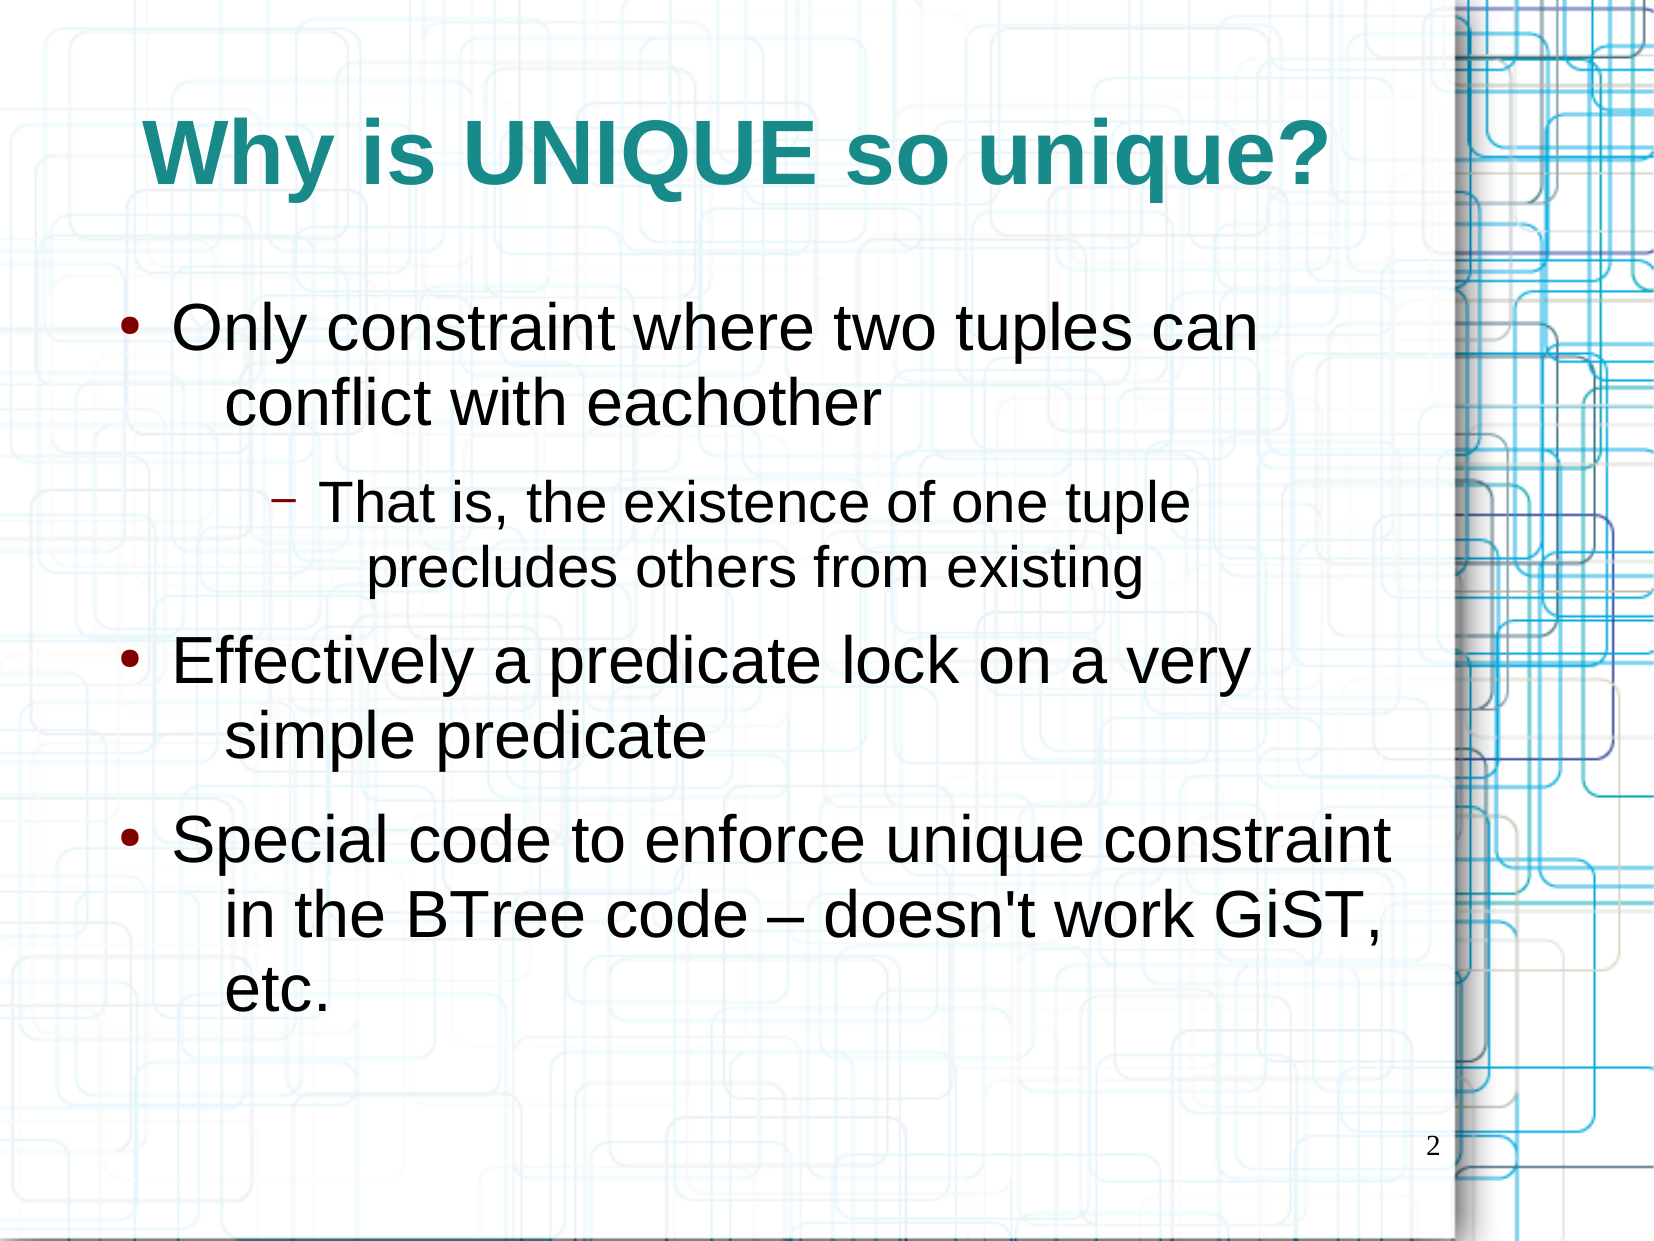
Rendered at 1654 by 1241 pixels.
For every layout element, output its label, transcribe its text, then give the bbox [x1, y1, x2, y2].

picture [0, 0, 1654, 1241]
title Why is UNIQUE so unique? [59, 56, 1418, 250]
list Only constraint where two tuples can conflict with eachother That is, the existence of one tuple precludes others from existing Effectively a predicate lock on a very simple predicate Special code to enforce unique constraint in the BTree code – doesn't work GiST, etc. [82, 290, 1418, 1094]
